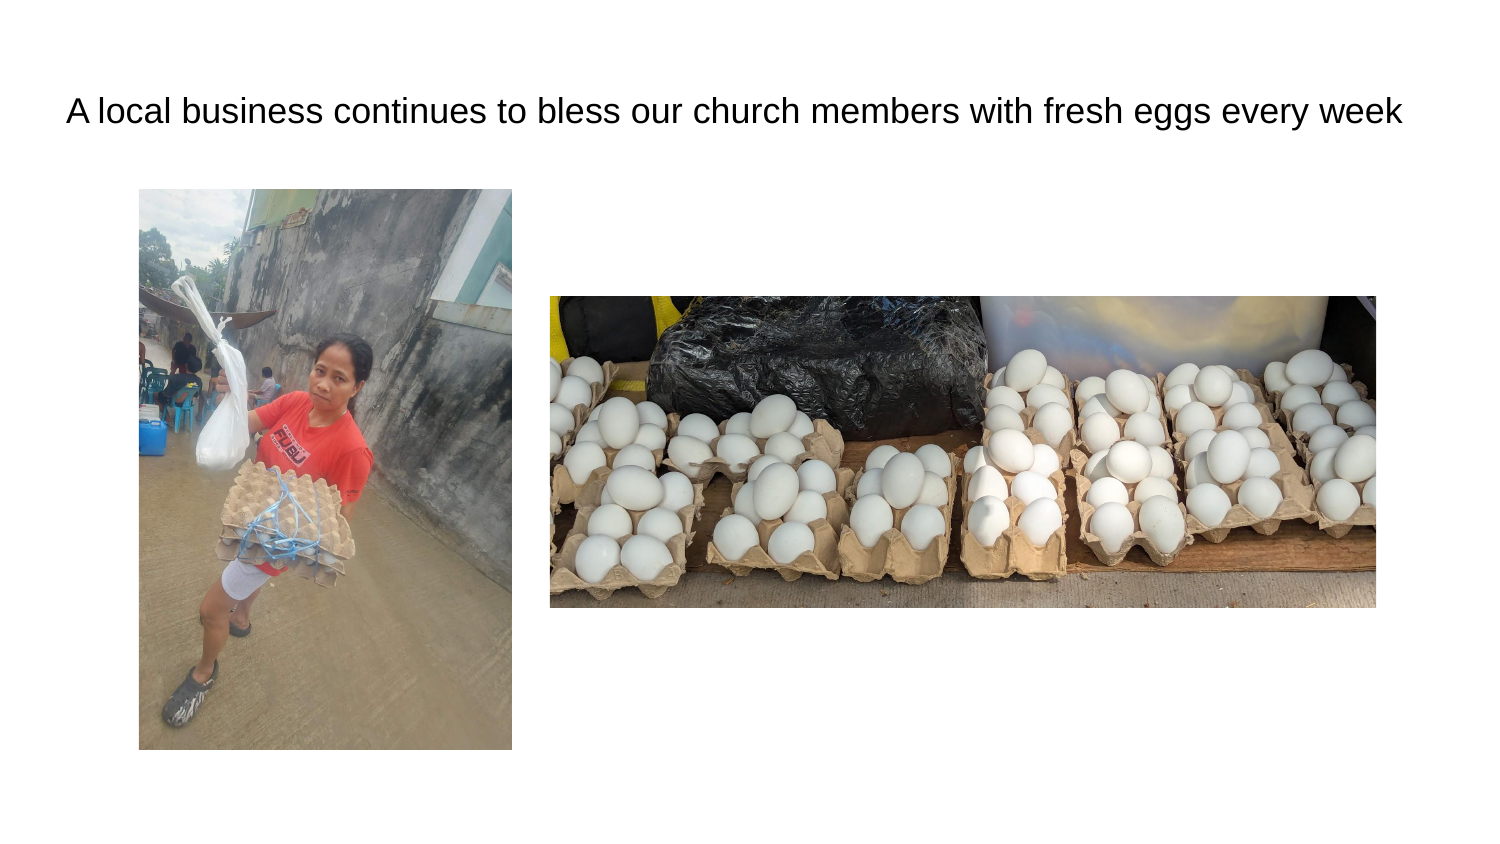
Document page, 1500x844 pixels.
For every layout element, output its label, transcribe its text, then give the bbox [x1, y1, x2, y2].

picture [138, 189, 512, 750]
title A local business continues to bless our church members with fresh eggs every week [51, 72, 1449, 167]
picture [549, 296, 1377, 608]
